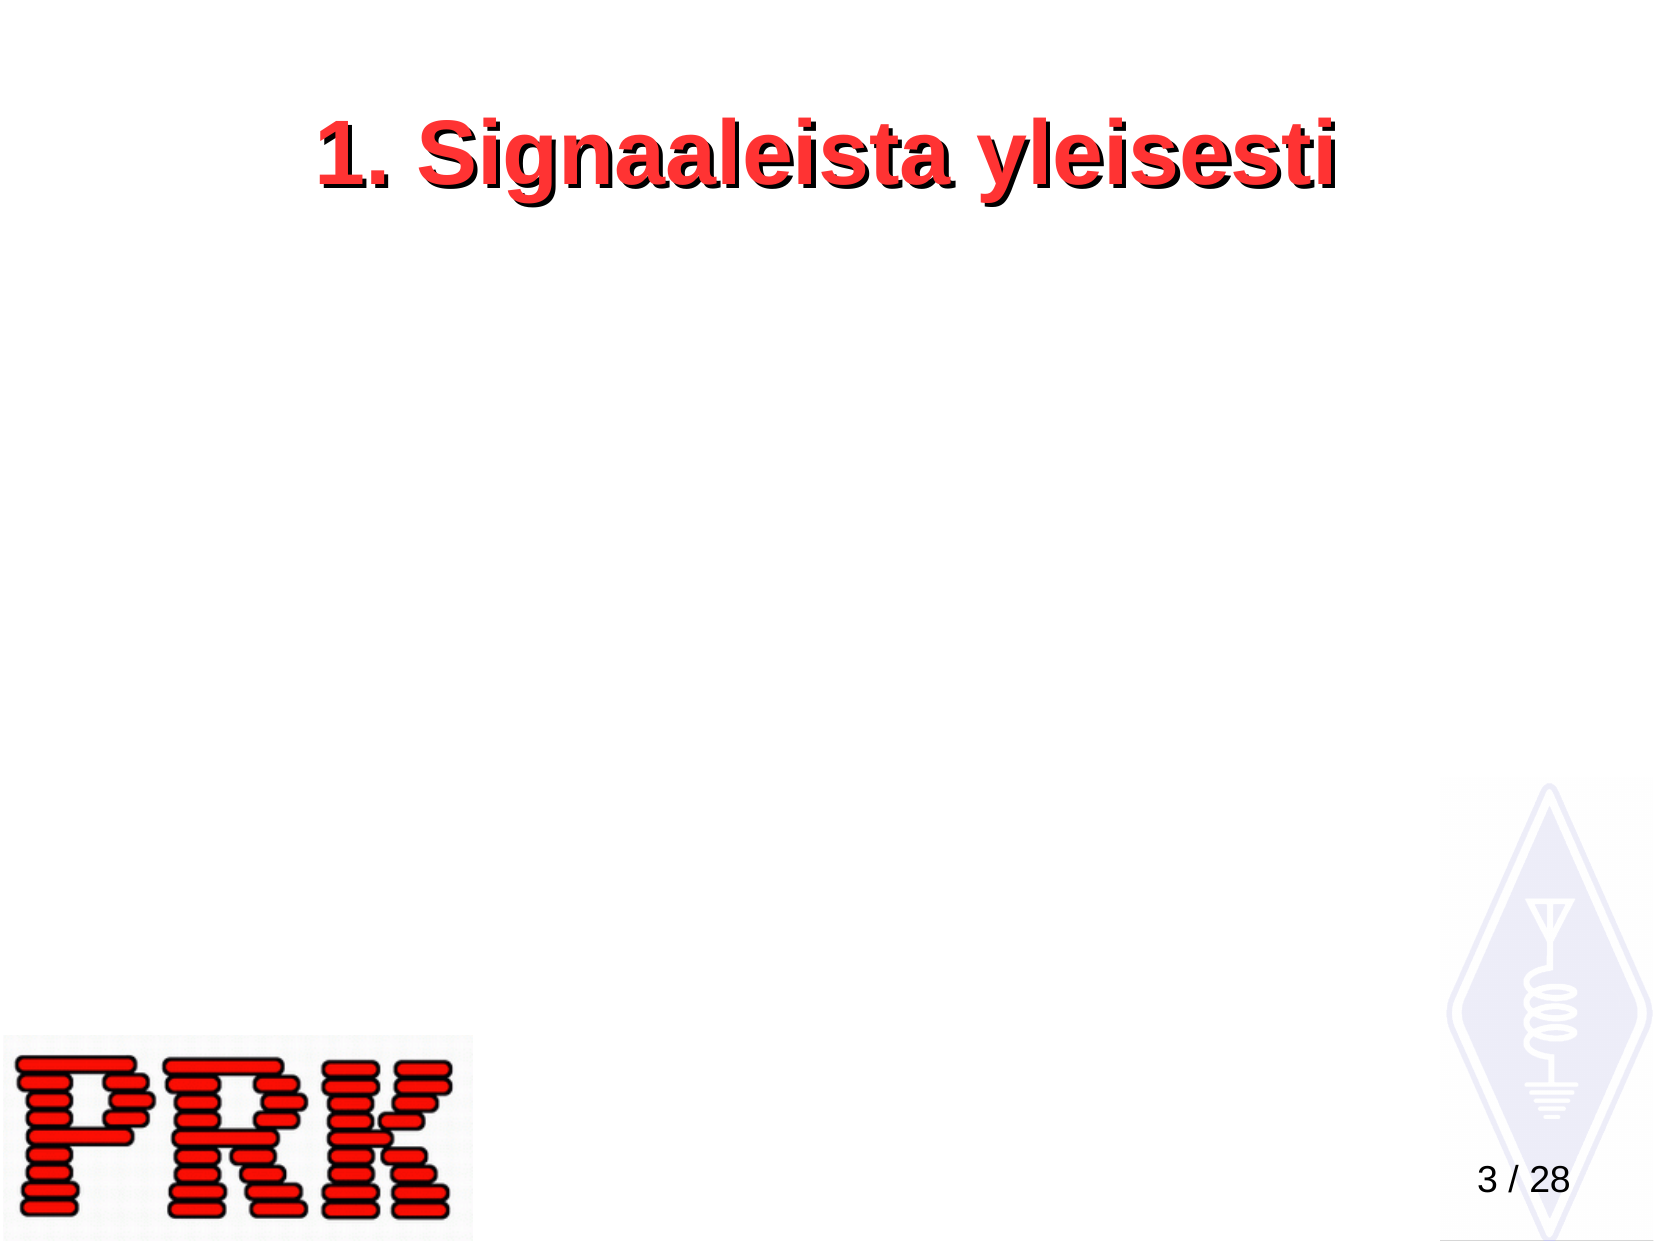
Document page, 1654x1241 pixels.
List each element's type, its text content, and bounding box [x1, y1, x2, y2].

picture [1440, 777, 1654, 1241]
picture [3, 1035, 473, 1241]
title 1. Signaaleista yleisesti [82, 49, 1571, 257]
